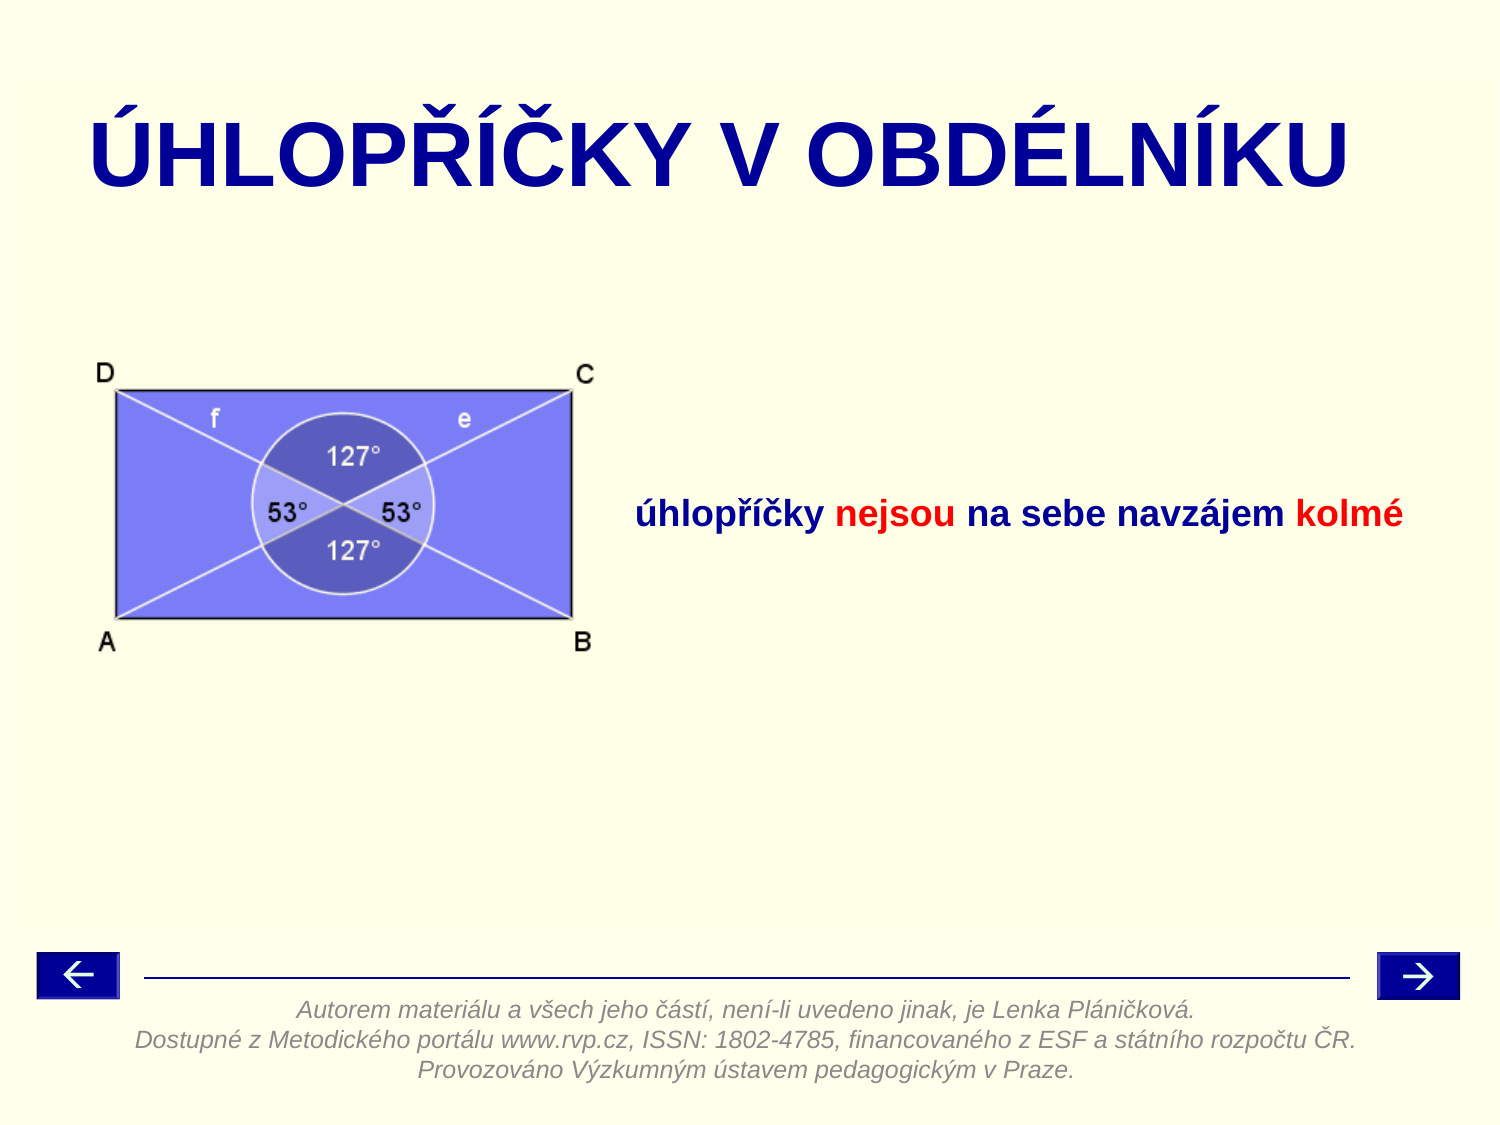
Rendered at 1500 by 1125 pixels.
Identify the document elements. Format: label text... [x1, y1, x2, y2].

picture [17, 80, 1494, 928]
text_box  [40, 956, 116, 996]
text_box  [1381, 956, 1457, 996]
title ÚHLOPŘÍČKY V OBDÉLNÍKU [73, 55, 1424, 244]
text_box Autorem materiálu a všech jeho částí, není-li uvedeno jinak, je Lenka Pláničková. Dostupné z Metodického portálu www.rvp.cz, ISSN: 1802-4785, financovaného z ESF a státního rozpočtu ČR. Provozováno Výzkumným ústavem pedagogickým v Praze. [40, 997, 1454, 1080]
text_box úhlopříčky nejsou na sebe navzájem kolmé [620, 481, 1424, 542]
